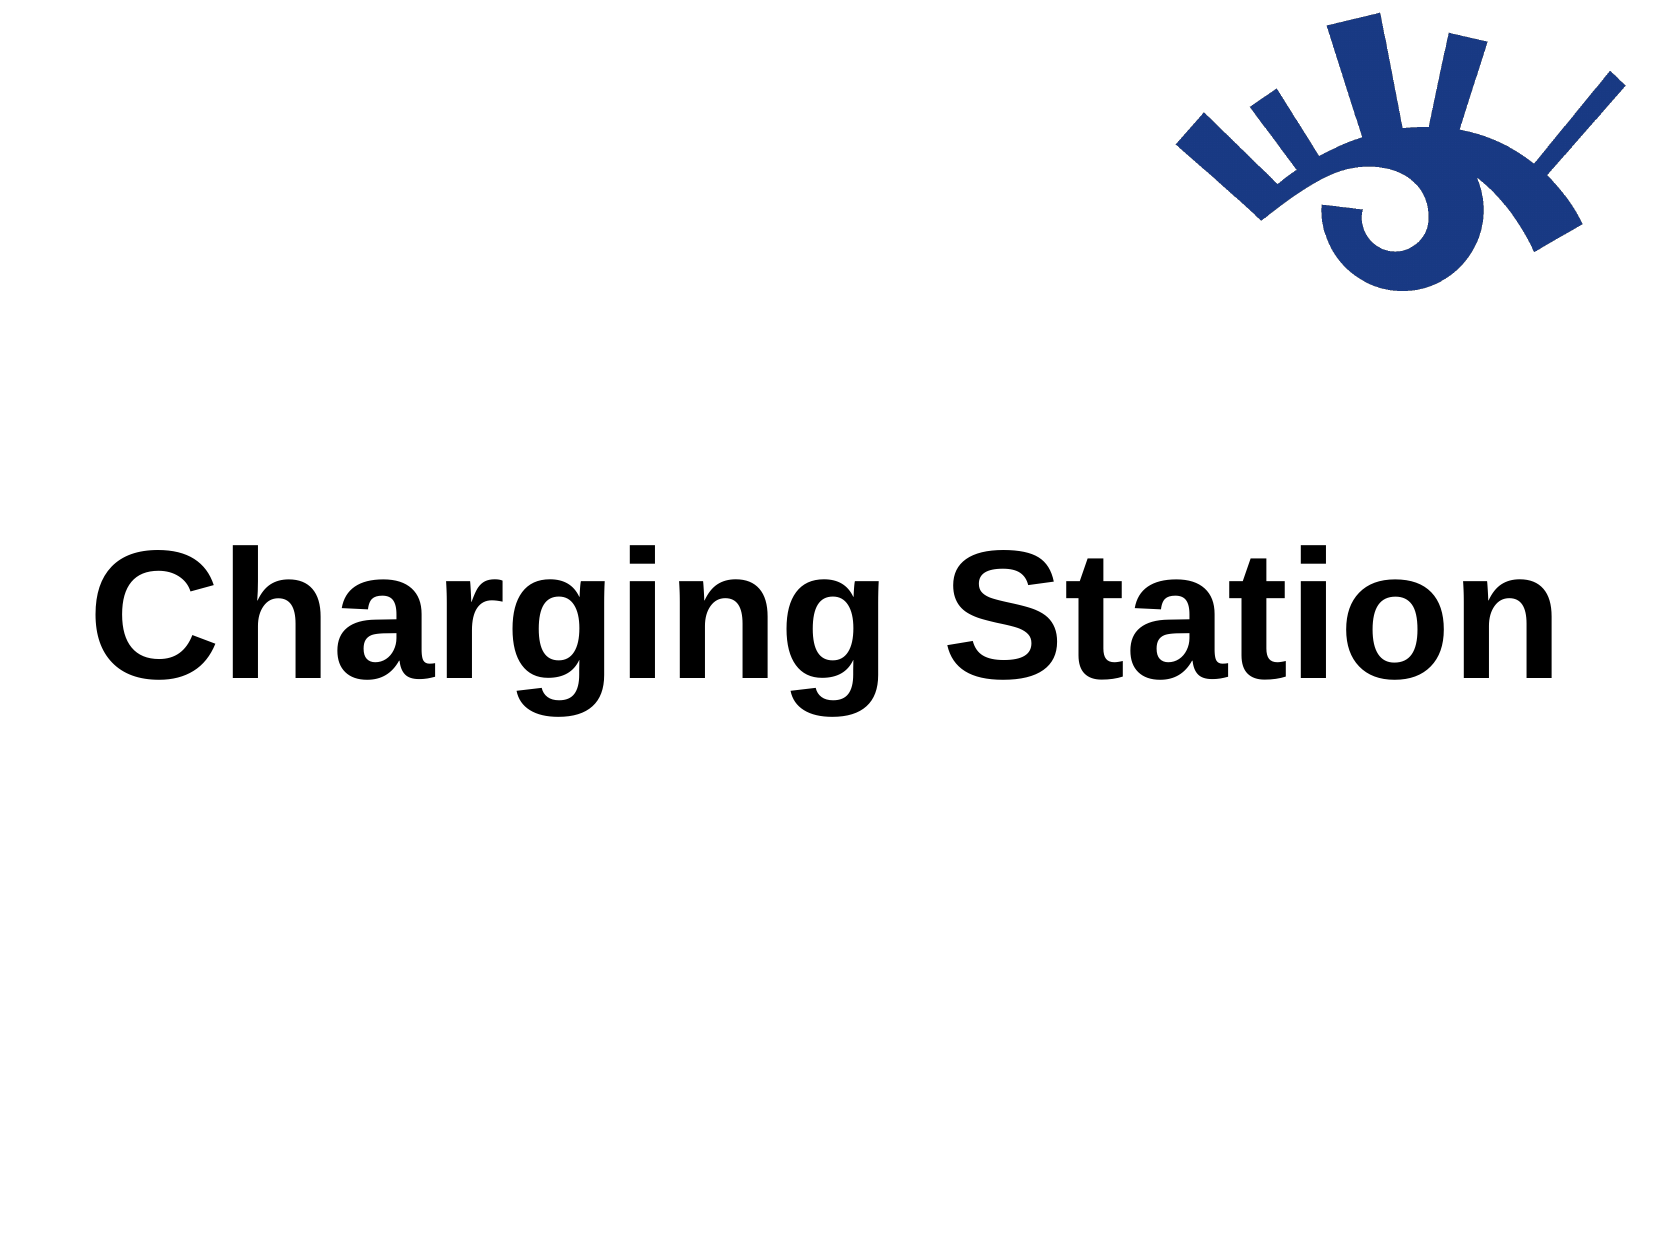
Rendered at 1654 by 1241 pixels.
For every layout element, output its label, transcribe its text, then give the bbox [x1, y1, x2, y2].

subtitle Charging Station [82, 60, 1571, 1171]
picture [1175, 12, 1626, 316]
